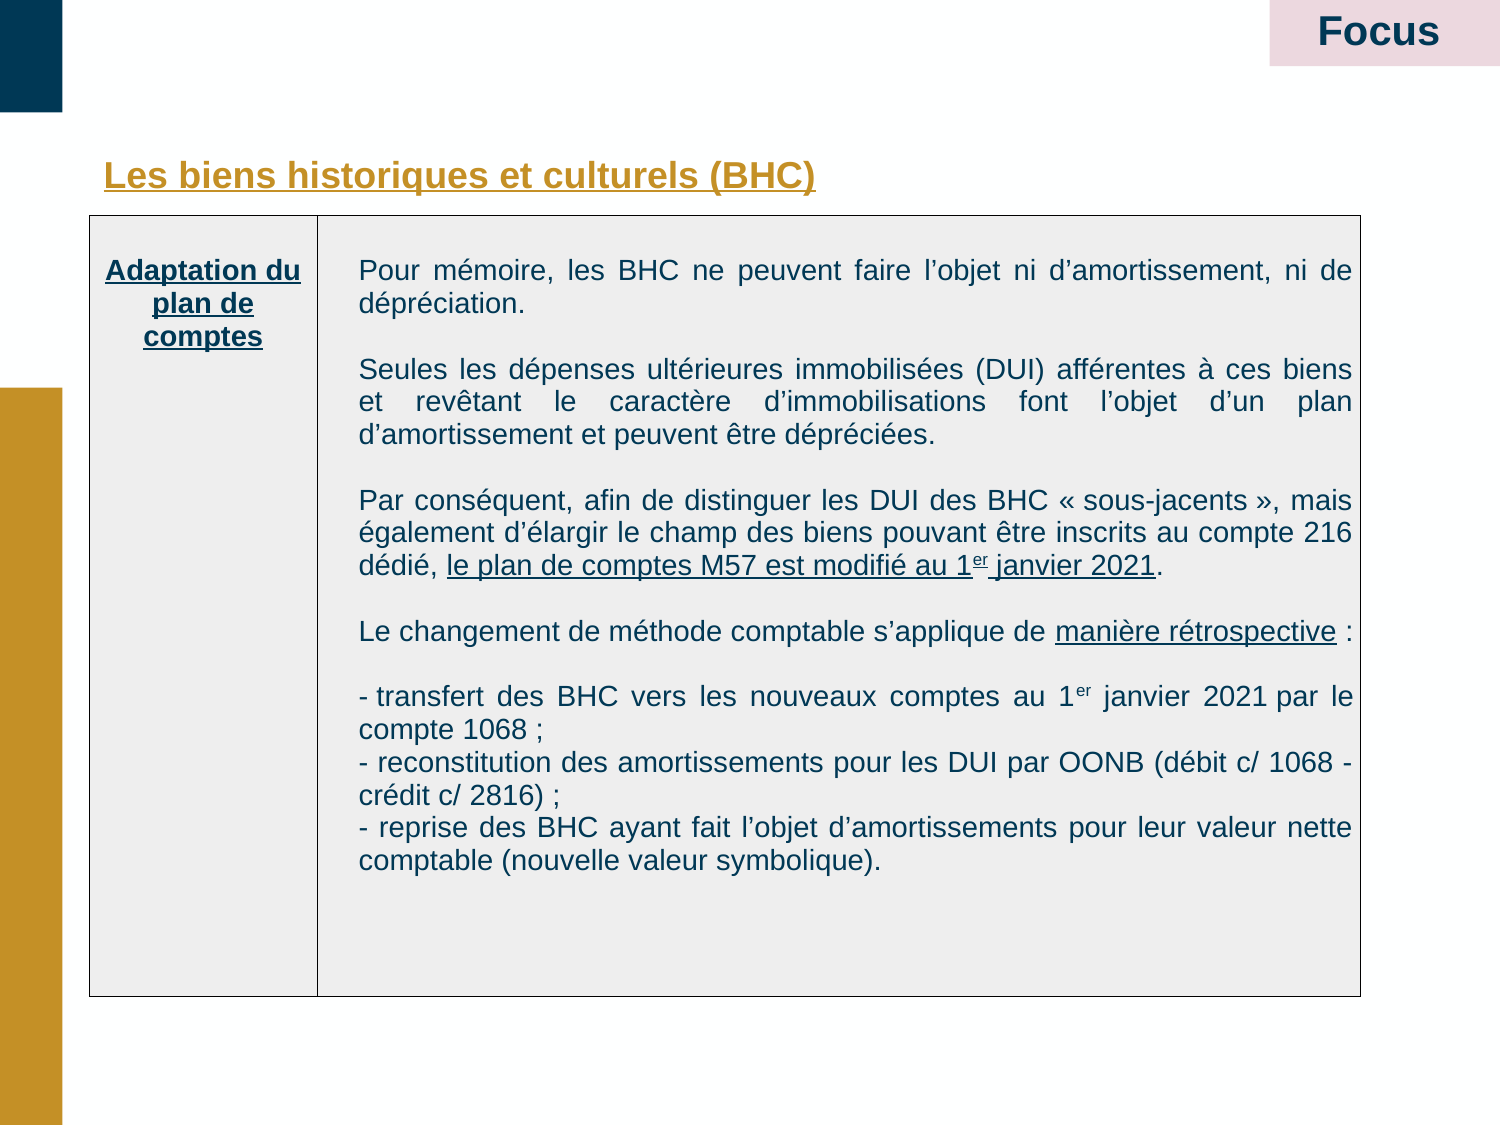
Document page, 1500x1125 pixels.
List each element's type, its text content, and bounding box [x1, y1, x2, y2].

text_box Focus [1269, 0, 1500, 67]
table_header Adaptation du plan de comptes [90, 216, 317, 996]
table_header Pour mémoire, les BHC ne peuvent faire l’objet ni d’amortissement, ni de dépréciation. Seules les dépenses ultérieures immobilisées (DUI) afférentes à ces biens et revêtant le caractère d’immobilisations font l’objet d’un plan d’amortissement et peuvent être dépréciées. Par conséquent, afin de distinguer les DUI des BHC « sous-jacents », mais également d’élargir le champ des biens pouvant être inscrits au compte 216 dédié, le plan de comptes M57 est modifié au 1er janvier 2021. Le changement de méthode comptable s’applique de manière rétrospective : - transfert des BHC vers les nouveaux comptes au 1er janvier 2021 par le compte 1068 ; - reconstitution des amortissements pour les DUI par OONB (débit c/ 1068 - crédit c/ 2816) ; - reprise des BHC ayant fait l’objet d’amortissements pour leur valeur nette comptable (nouvelle valeur symbolique). [318, 216, 1360, 996]
text_box Les biens historiques et culturels (BHC) [88, 146, 1440, 205]
list [77, 139, 1441, 1086]
